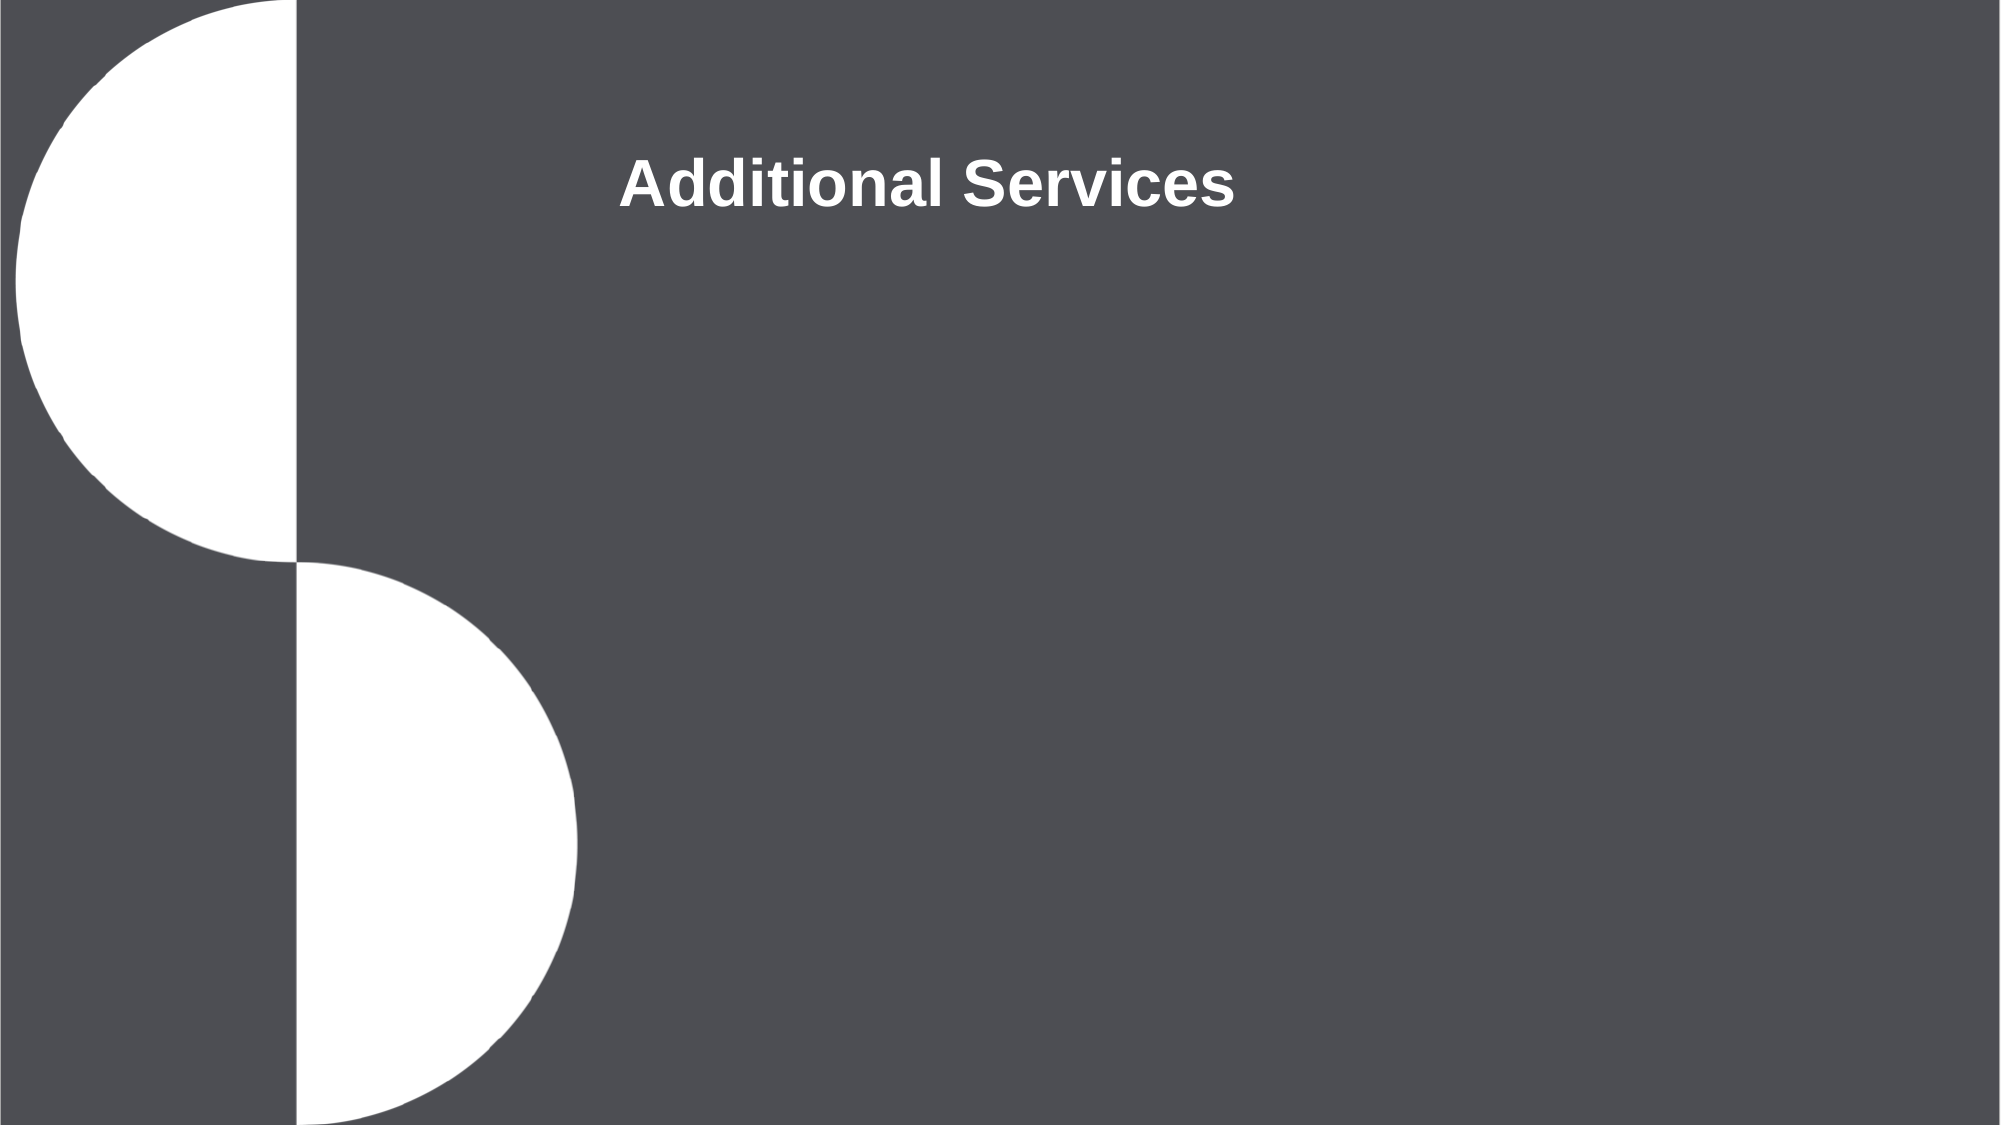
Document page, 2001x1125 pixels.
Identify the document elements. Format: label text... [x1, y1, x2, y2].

title Additional Services [618, 139, 1854, 279]
